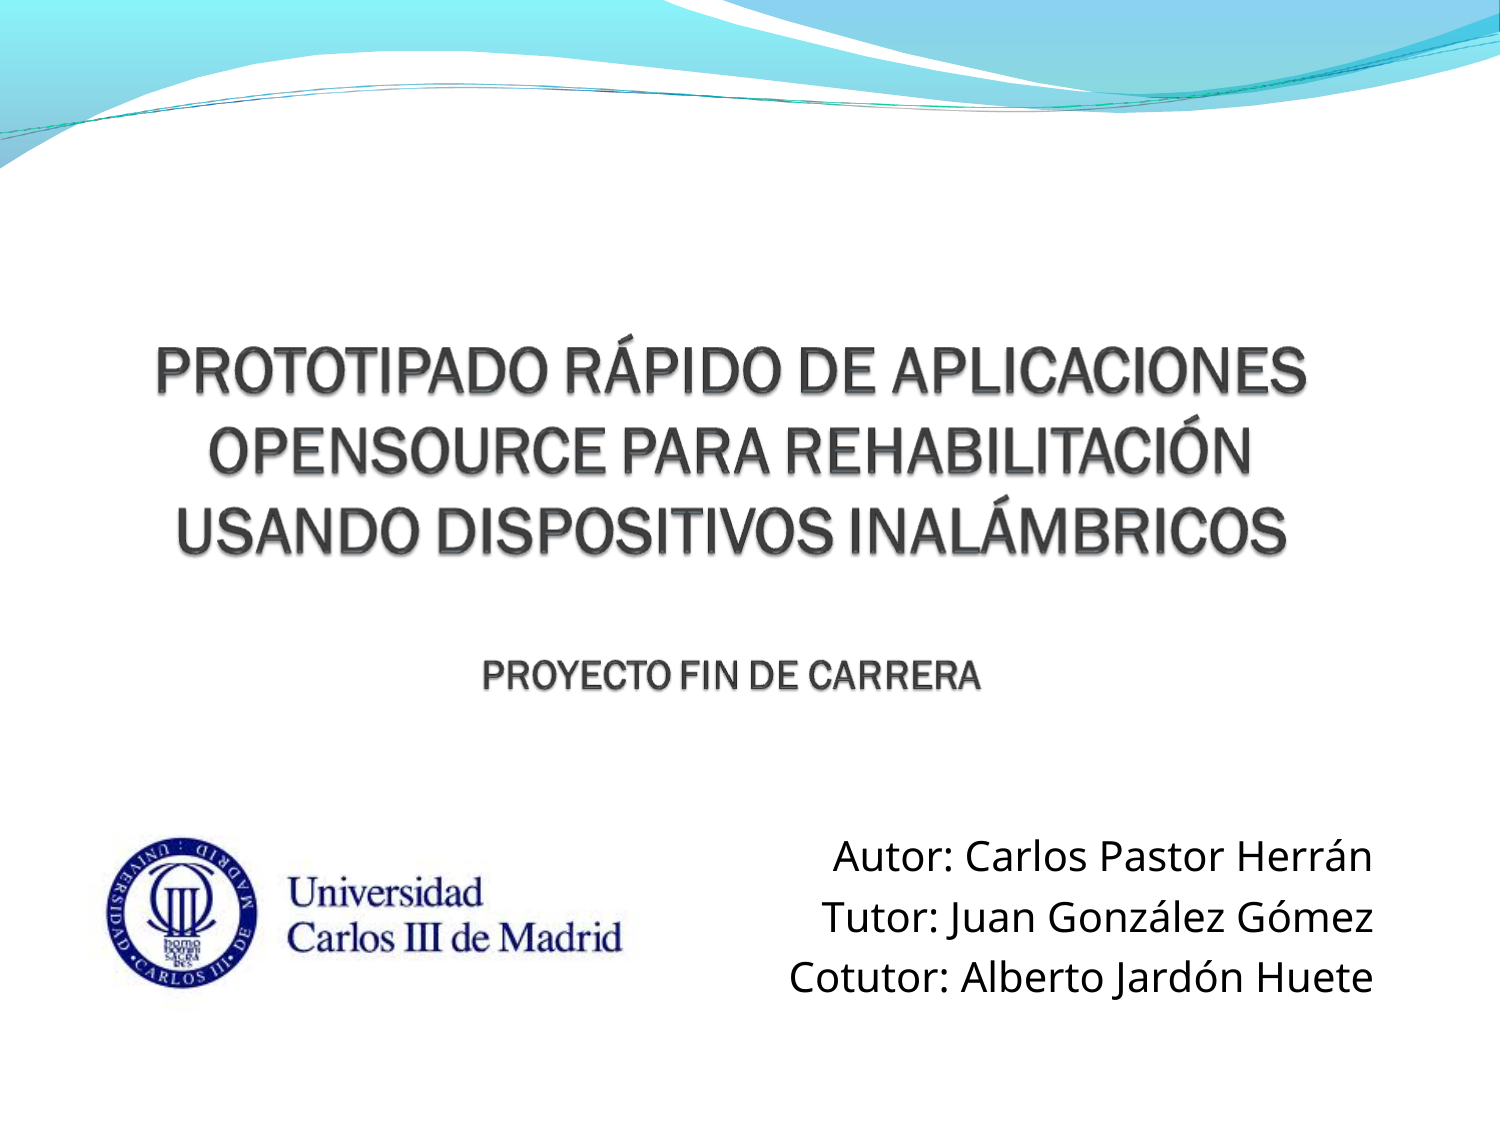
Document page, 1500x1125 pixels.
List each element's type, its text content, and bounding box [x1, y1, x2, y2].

picture [64, 834, 658, 1019]
picture [0, 33, 1500, 801]
text_box Autor: Carlos Pastor Herrán Tutor: Juan González Gómez Cotutor: Alberto Jardón Huete [88, 822, 1378, 1009]
